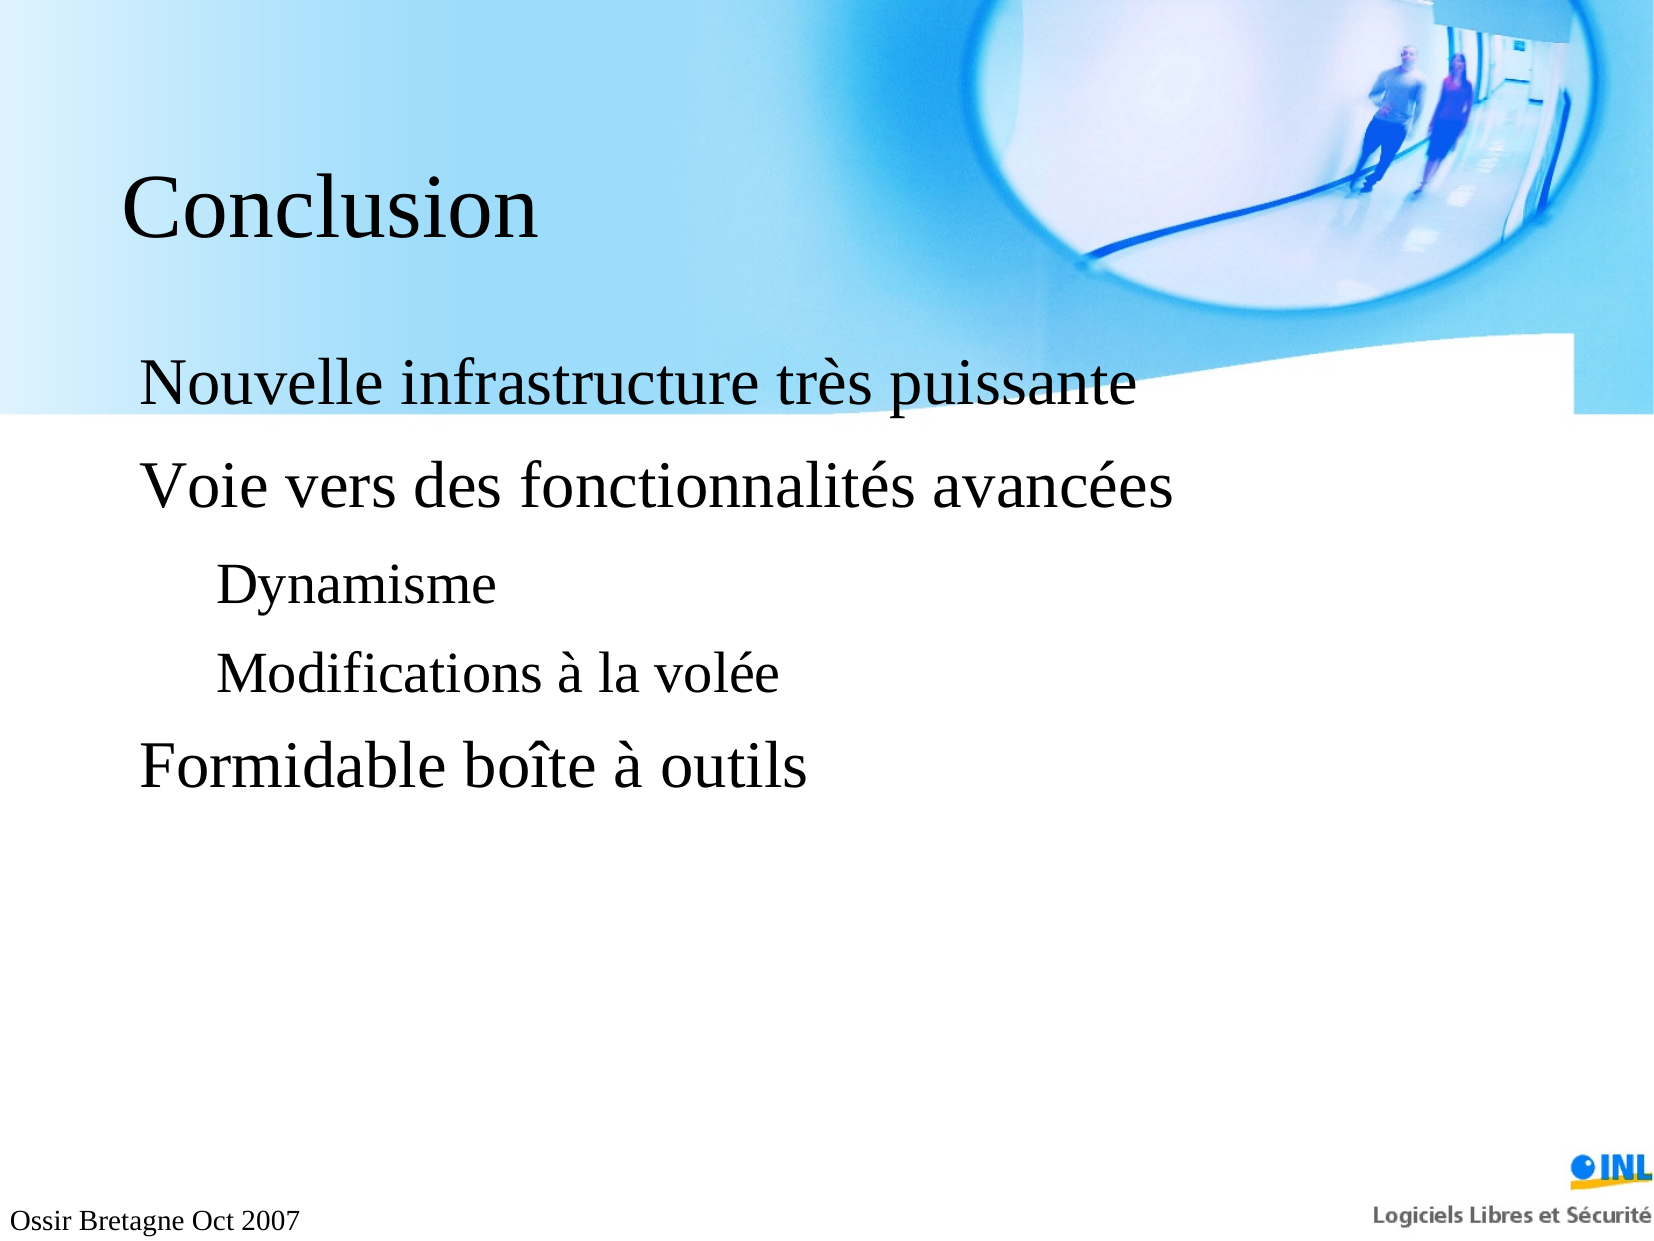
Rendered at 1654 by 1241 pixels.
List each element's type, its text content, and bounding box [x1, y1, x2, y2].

list Nouvelle infrastructure très puissante Voie vers des fonctionnalités avancées Dynamisme Modifications à la volée Formidable boîte à outils [121, 344, 1534, 1127]
title Conclusion [121, 102, 1534, 311]
picture [0, 0, 1654, 1241]
